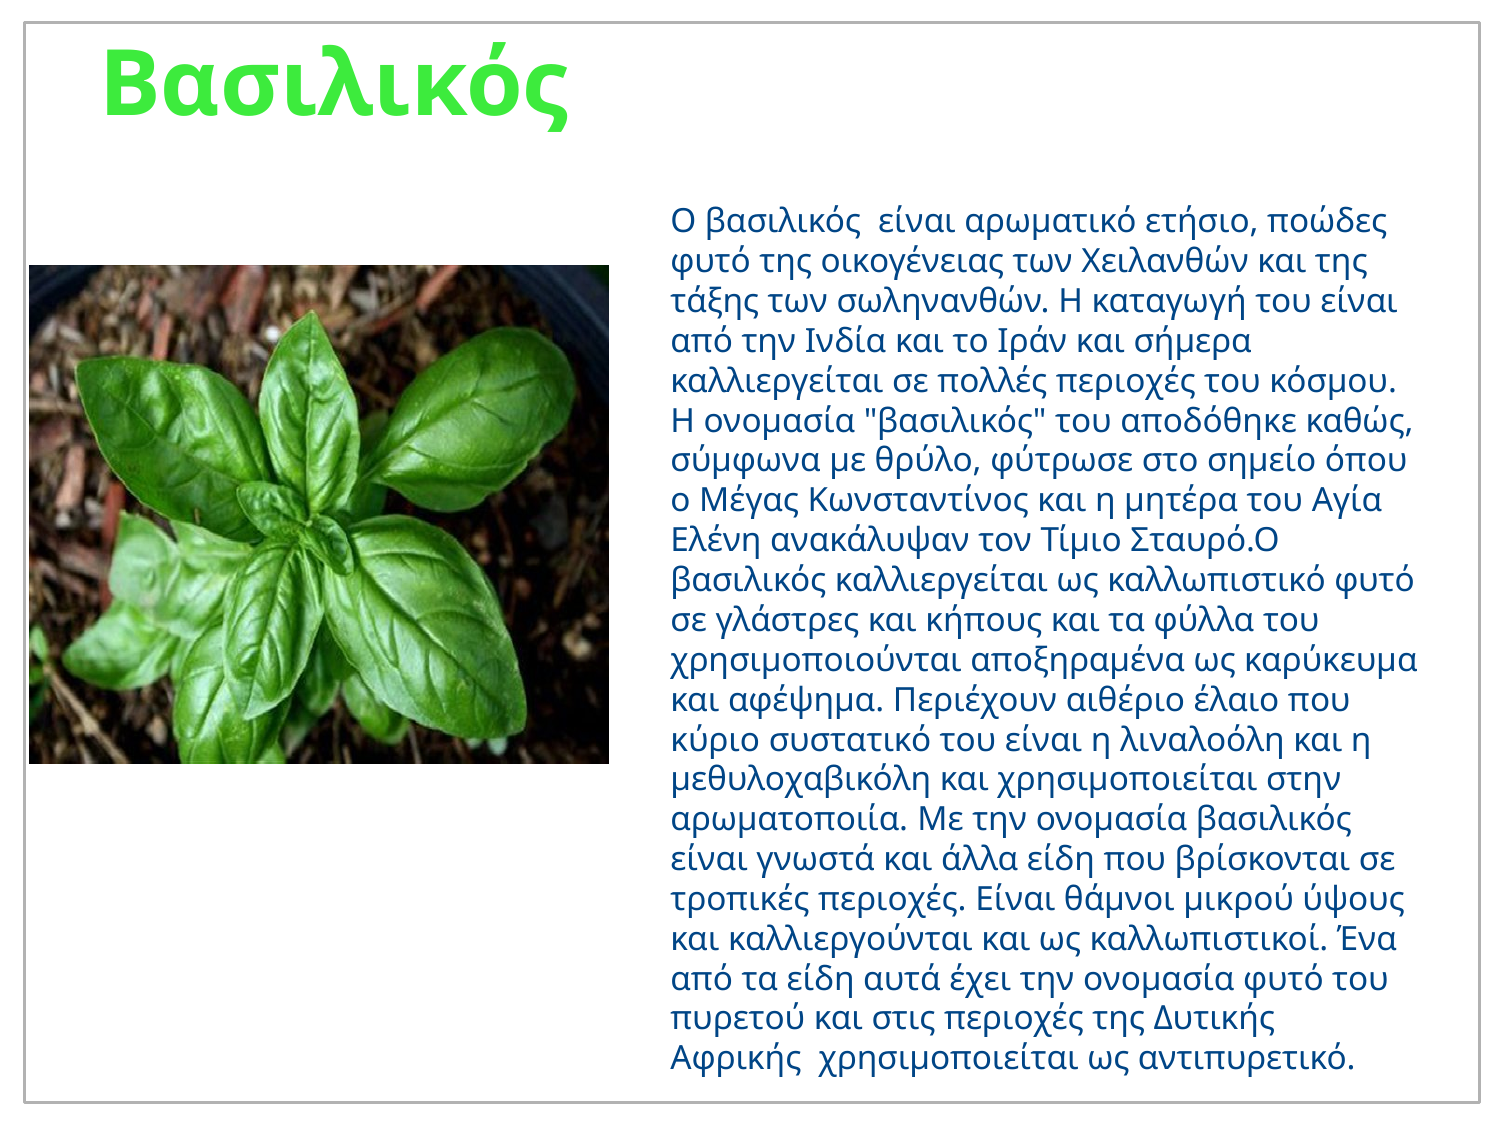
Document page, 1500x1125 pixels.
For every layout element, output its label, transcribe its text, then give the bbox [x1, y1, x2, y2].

picture [29, 265, 609, 764]
list Ο βασιλικός είναι αρωματικό ετήσιο, ποώδες φυτό της οικογένειας των Χειλανθών και της τάξης των σωληνανθών. Η καταγωγή του είναι από την Ινδία και το Ιράν και σήμερα καλλιεργείται σε πολλές περιοχές του κόσμου. Η ονομασία "βασιλικός" του αποδόθηκε καθώς, σύμφωνα με θρύλο, φύτρωσε στο σημείο όπου ο Μέγας Κωνσταντίνος και η μητέρα του Αγία Ελένη ανακάλυψαν τον Τίμιο Σταυρό.Ο βασιλικός καλλιεργείται ως καλλωπιστικό φυτό σε γλάστρες και κήπους και τα φύλλα του χρησιμοποιούνται αποξηραμένα ως καρύκευμα και αφέψημα. Περιέχουν αιθέριο έλαιο που κύριο συστατικό του είναι η λιναλοόλη και η μεθυλοχαβικόλη και χρησιμοποιείται στην αρωματοποιία. Με την ονομασία βασιλικός είναι γνωστά και άλλα είδη που βρίσκονται σε τροπικές περιοχές. Είναι θάμνοι μικρού ύψους και καλλιεργούνται και ως καλλωπιστικοί. Ένα από τα είδη αυτά έχει την ονομασία φυτό του πυρετού και στις περιοχές της Δυτικής Αφρικής χρησιμοποιείται ως αντιπυρετικό. [655, 184, 1436, 1056]
title Βασιλικός [64, 8, 1415, 197]
